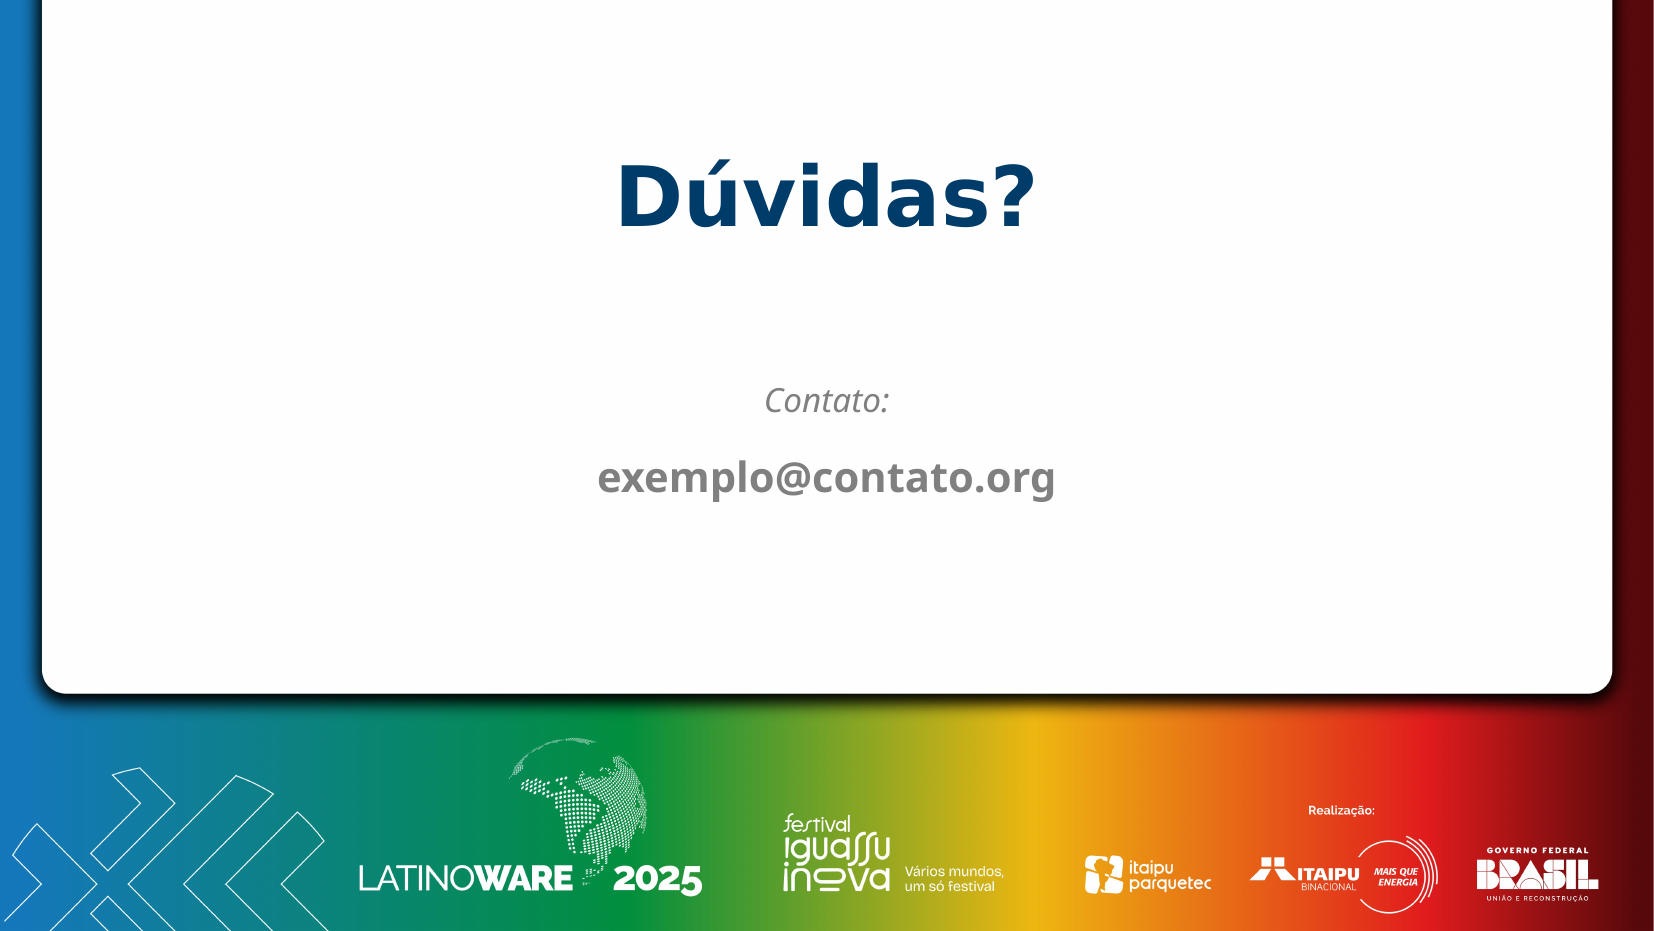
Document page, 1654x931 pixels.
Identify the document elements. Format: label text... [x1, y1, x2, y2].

text_box exemplo@contato.org [478, 443, 1176, 554]
text_box Contato: [478, 372, 1176, 443]
picture [0, 0, 1654, 931]
text_box Dúvidas? [94, 135, 1560, 311]
